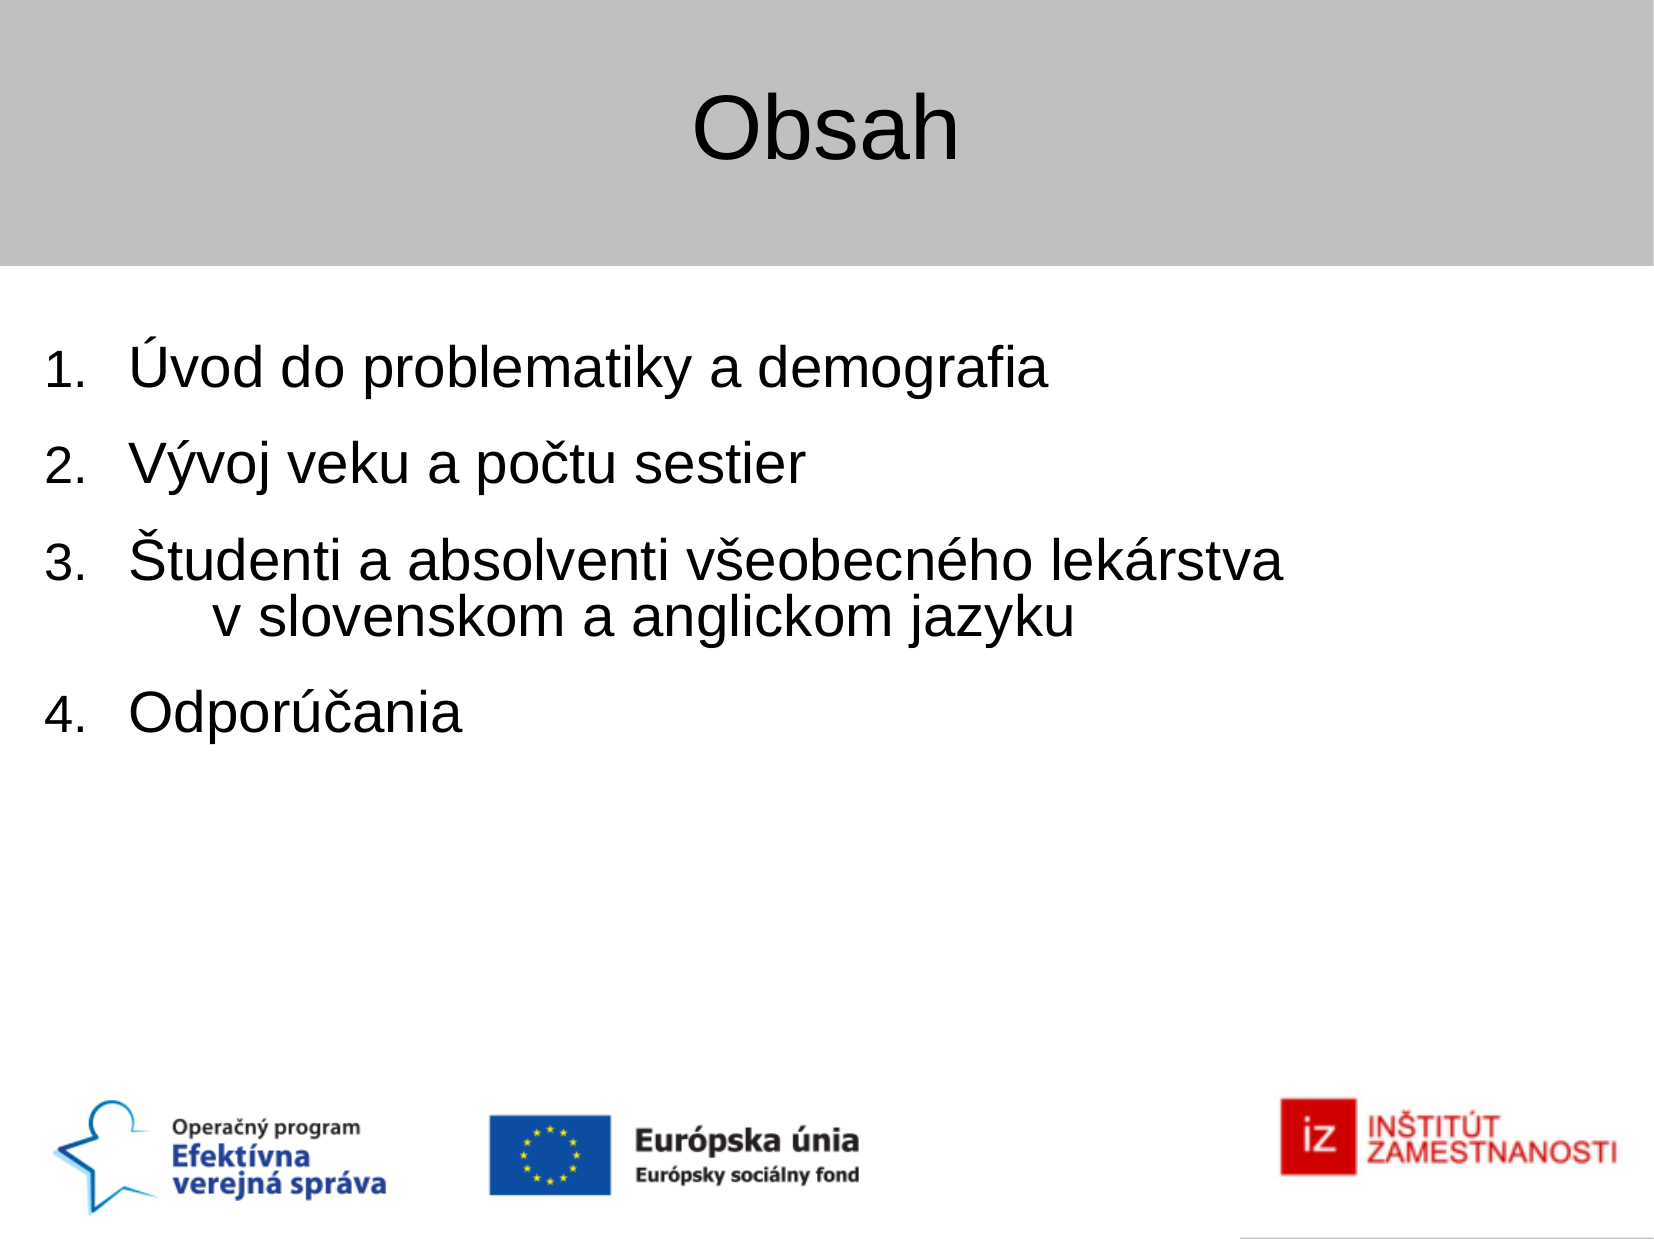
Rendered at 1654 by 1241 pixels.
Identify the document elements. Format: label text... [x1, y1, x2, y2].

title Obsah [88, 29, 1565, 237]
picture [1240, 1033, 1654, 1241]
list Úvod do problematiky a demografia Vývoj veku a počtu sestier Študenti a absolventi všeobecného lekárstva v slovenskom a anglickom jazyku Odporúčania [44, 342, 1610, 809]
picture [29, 1062, 886, 1241]
